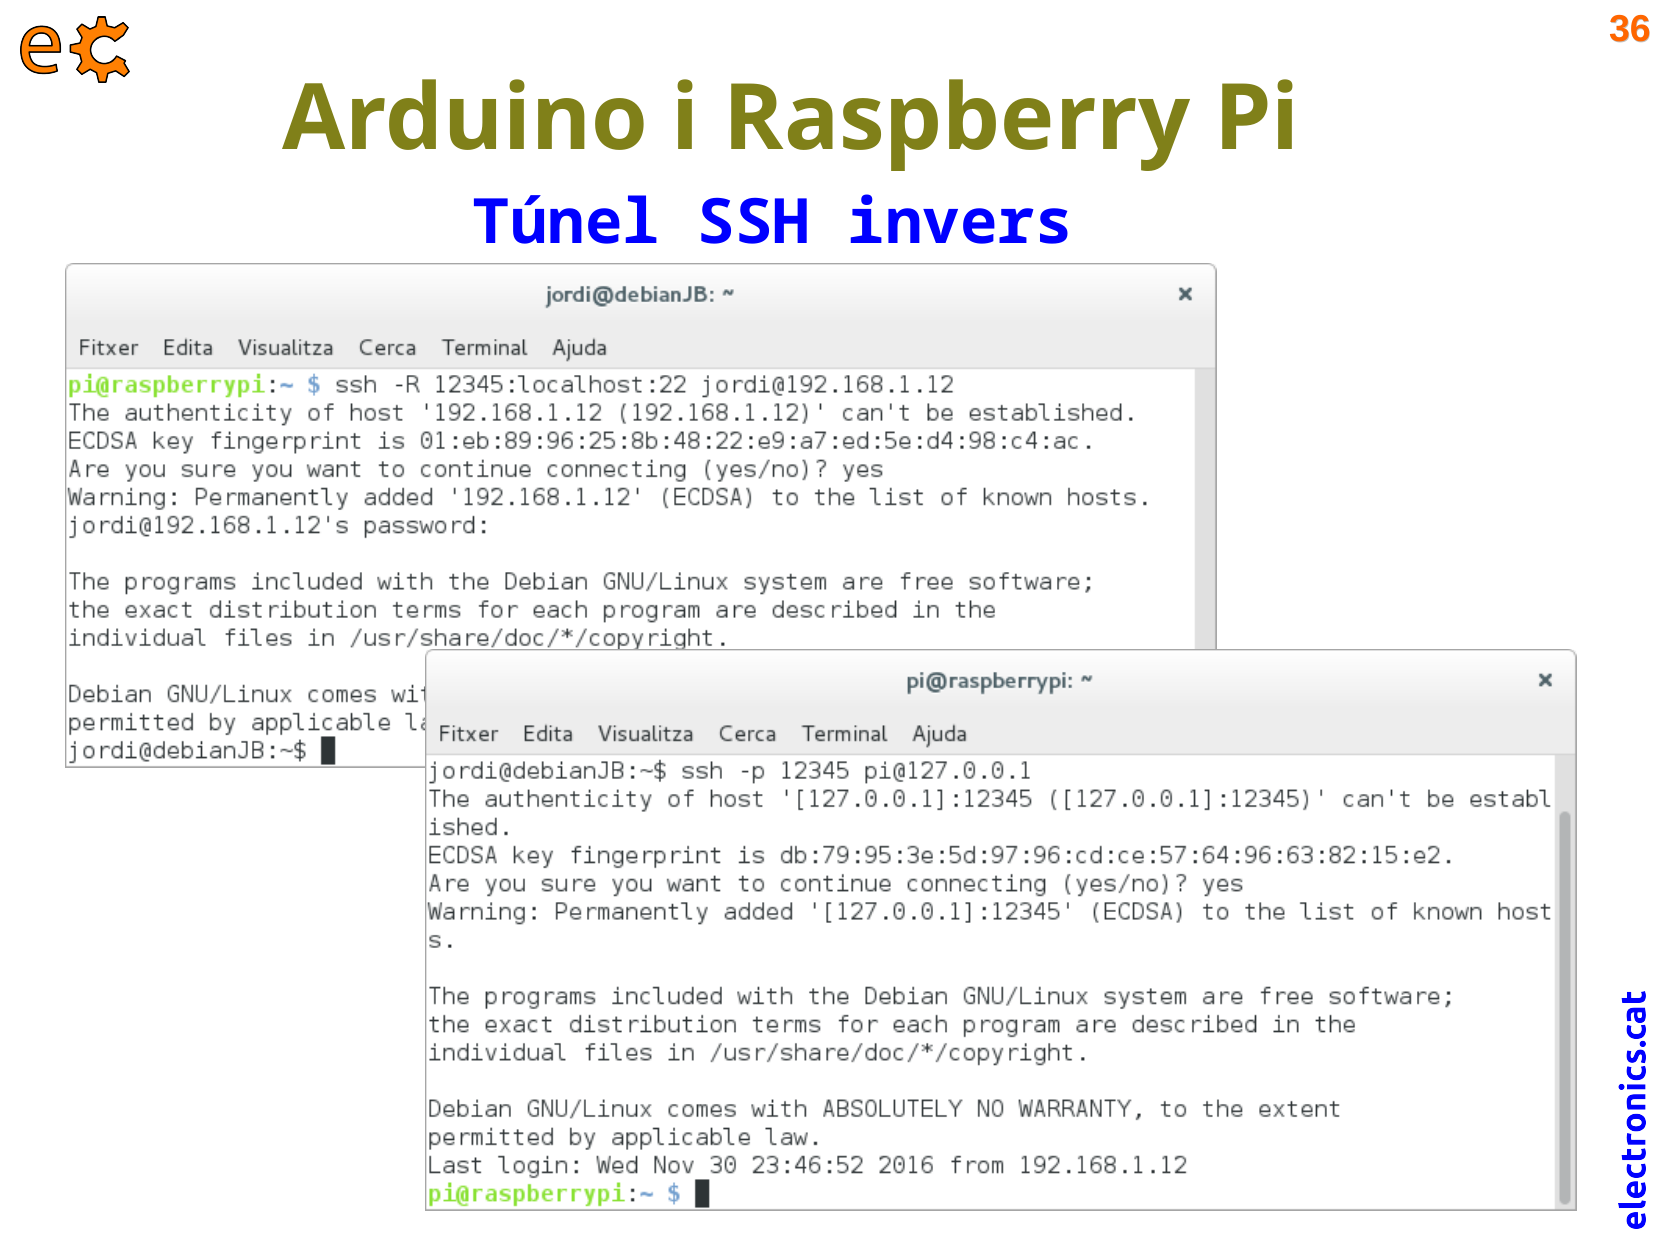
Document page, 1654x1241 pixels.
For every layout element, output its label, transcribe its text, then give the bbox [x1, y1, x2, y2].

picture [1618, 991, 1646, 1229]
title Arduino i Raspberry Pi Túnel SSH invers [0, 52, 1619, 260]
picture [20, 16, 130, 52]
text_box <número> [1594, 0, 1654, 71]
picture [65, 263, 1577, 1211]
